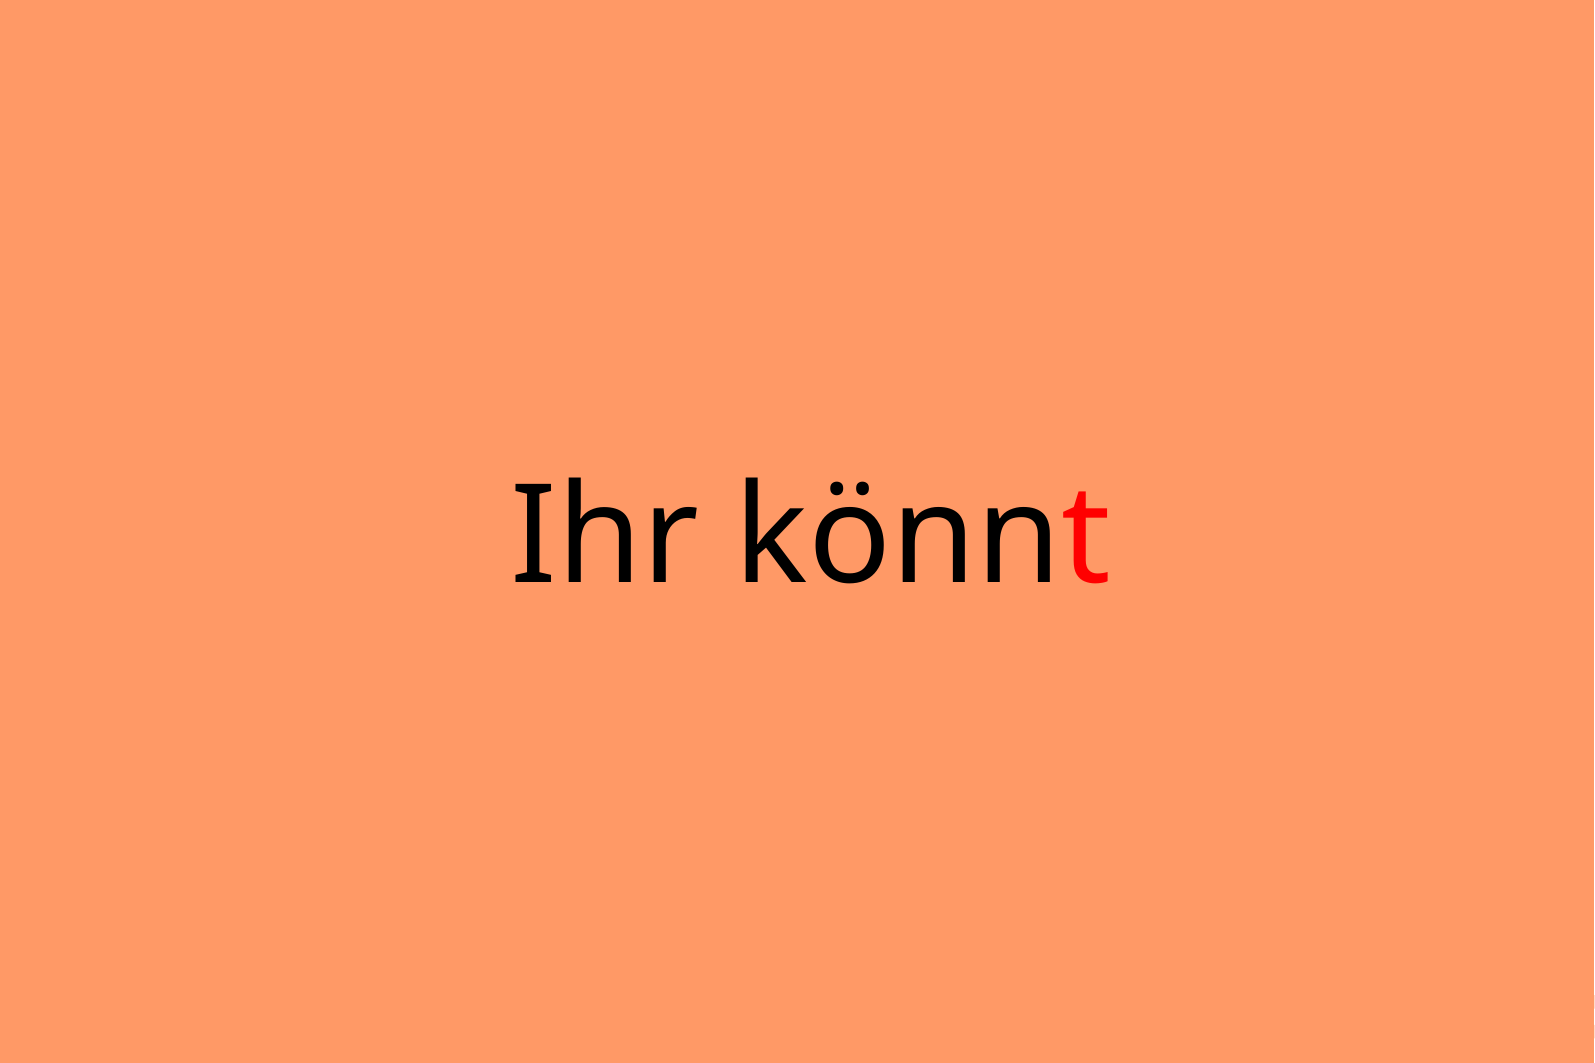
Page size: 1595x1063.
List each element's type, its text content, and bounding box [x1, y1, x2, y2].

subtitle Ihr könnt [117, 88, 1505, 971]
